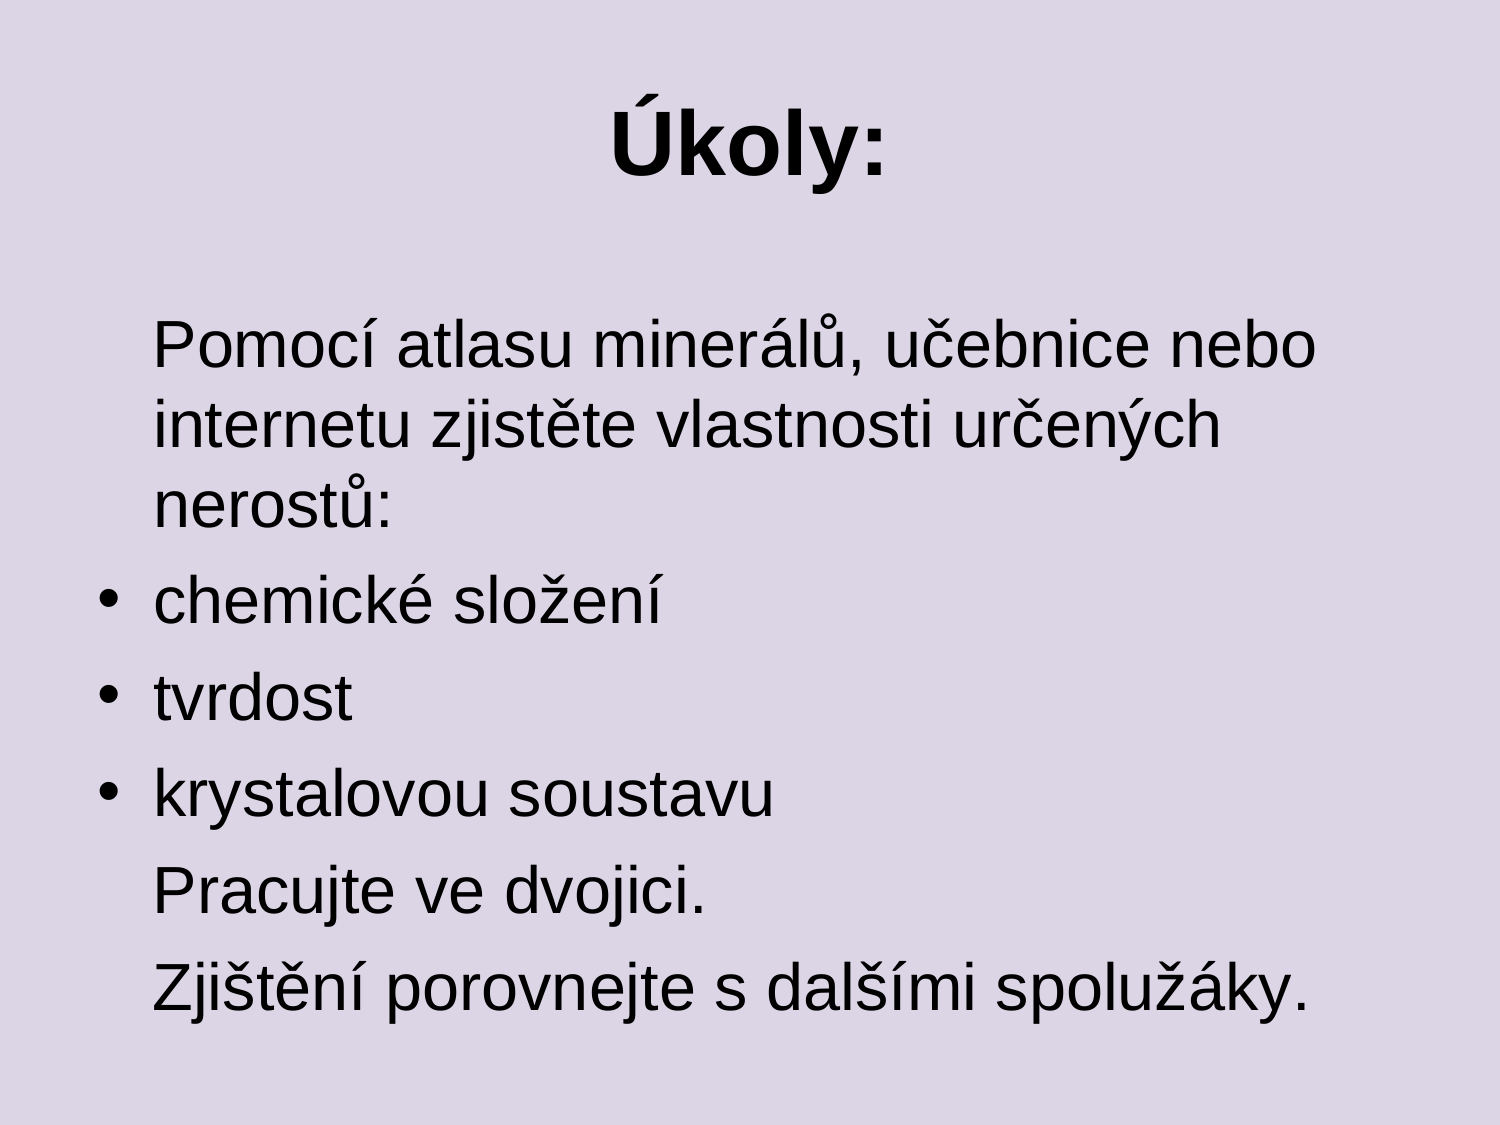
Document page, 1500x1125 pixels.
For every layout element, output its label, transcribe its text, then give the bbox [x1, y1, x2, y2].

title Úkoly: [75, 45, 1426, 233]
list Pomocí atlasu minerálů, učebnice nebo internetu zjistěte vlastnosti určených nerostů: chemické složení tvrdost krystalovou soustavu Pracujte ve dvojici. Zjištění porovnejte s dalšími spolužáky. [82, 292, 1433, 1031]
